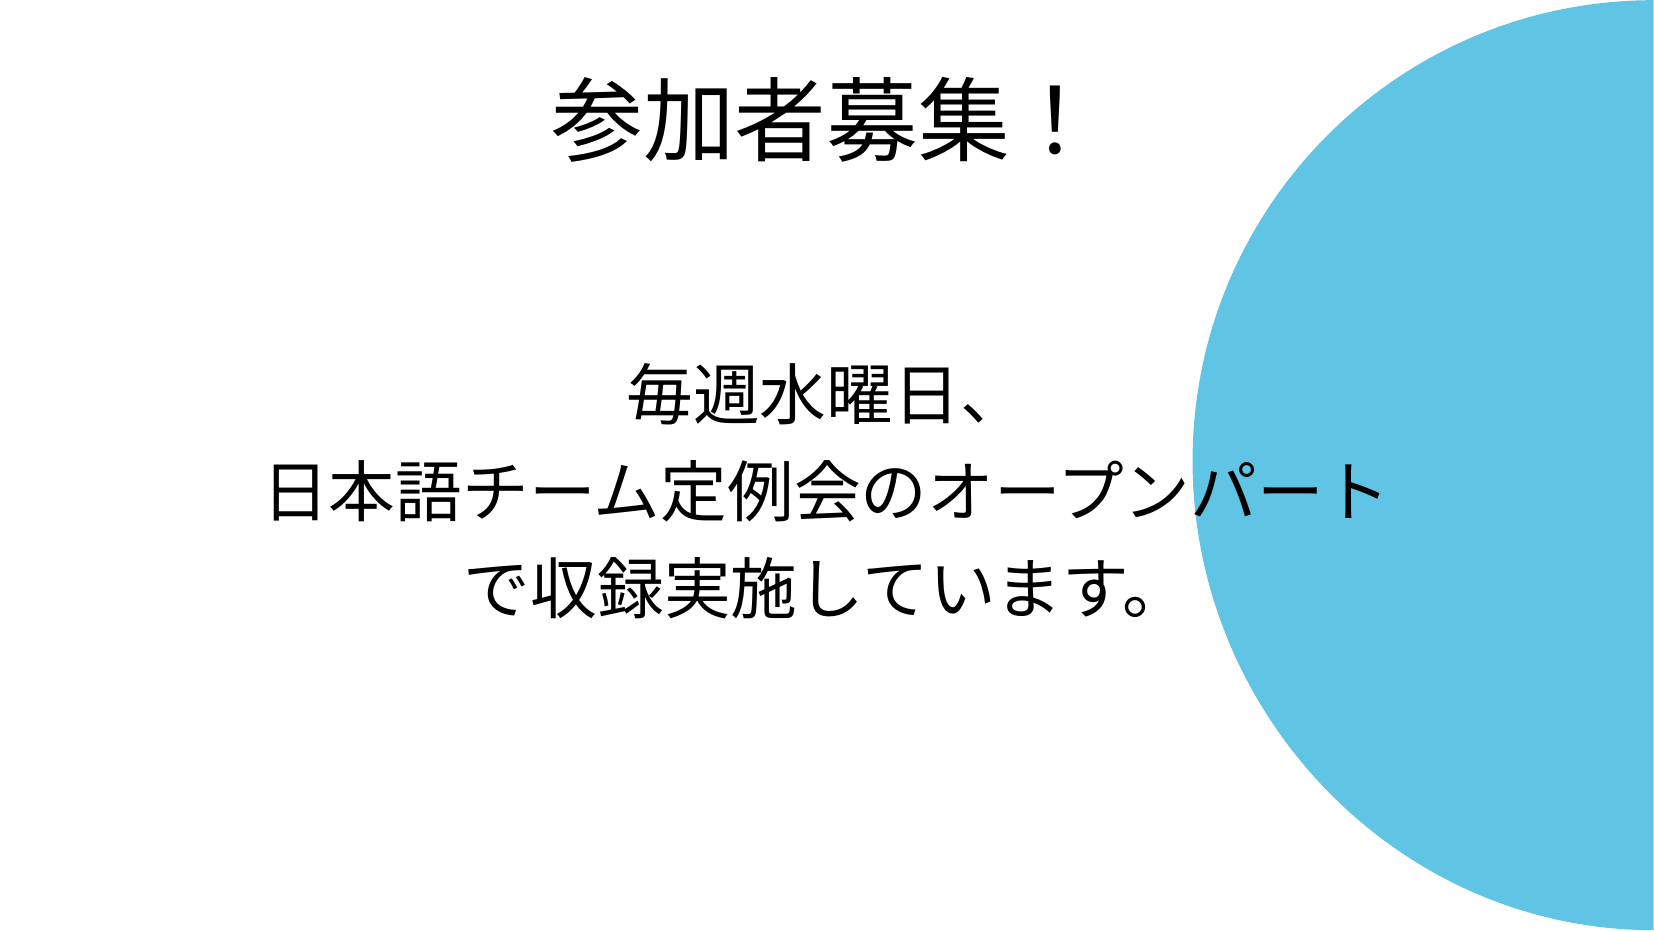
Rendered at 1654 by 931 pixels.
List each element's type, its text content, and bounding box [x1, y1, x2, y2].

subtitle 毎週水曜日、 日本語チーム定例会のオープンパート で収録実施しています。 [82, 217, 1571, 758]
title 参加者募集！ [82, 37, 1571, 193]
